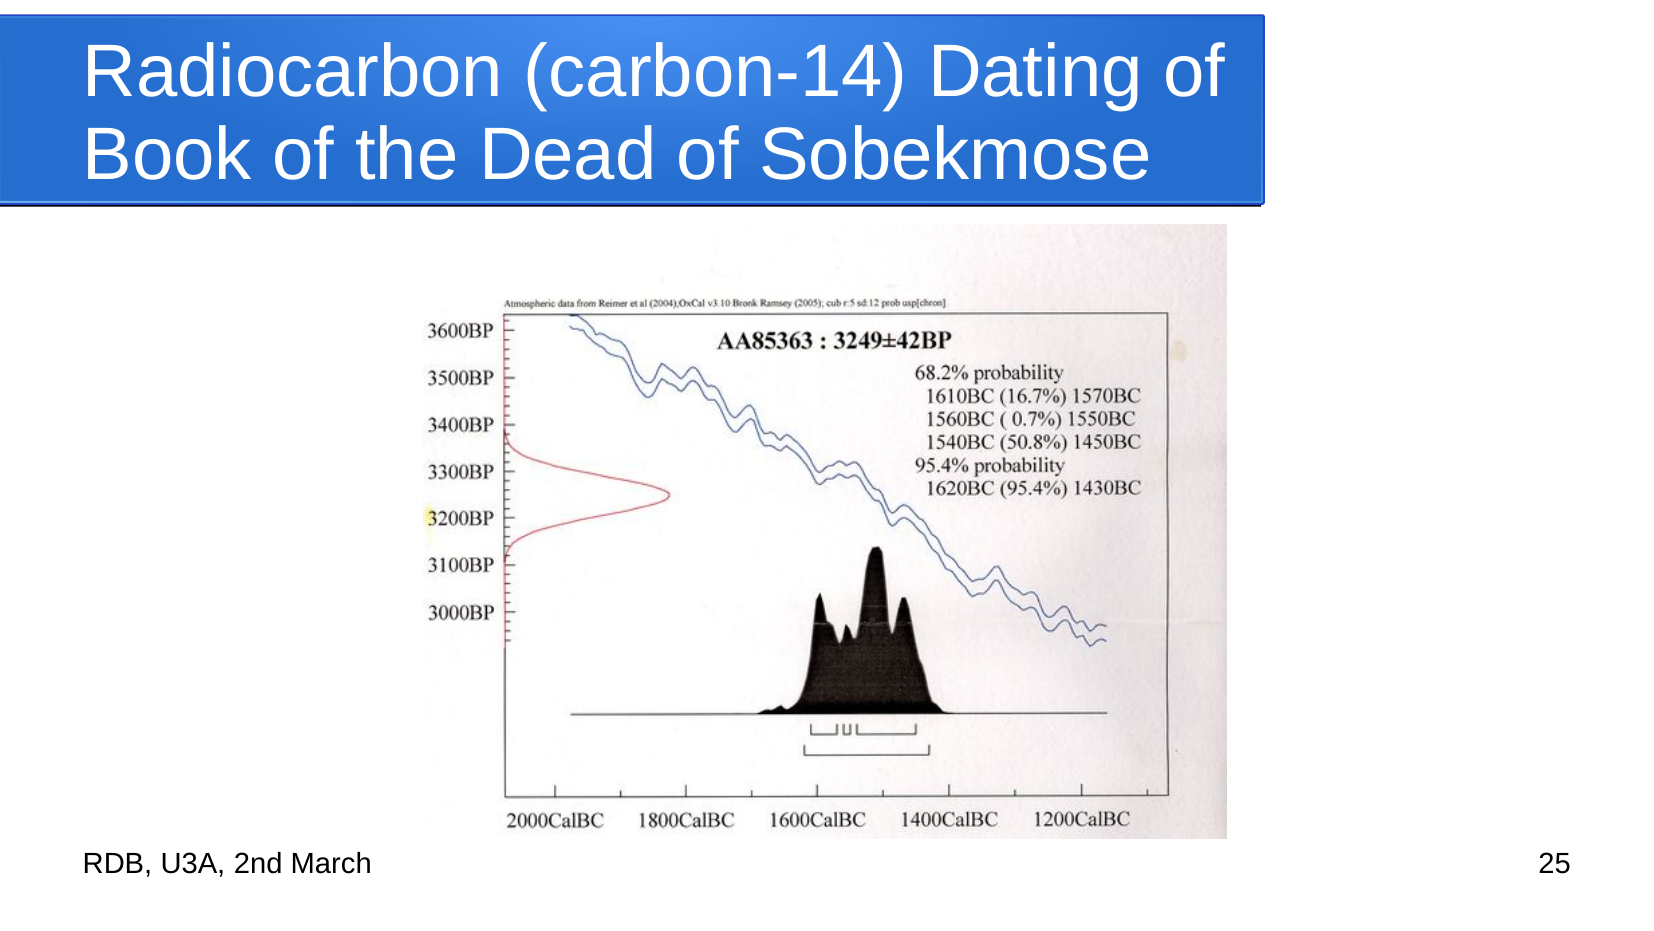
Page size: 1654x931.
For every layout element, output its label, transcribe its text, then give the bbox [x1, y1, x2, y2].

title Radiocarbon (carbon-14) Dating of Book of the Dead of Sobekmose [82, 29, 1235, 196]
picture [423, 224, 1227, 839]
